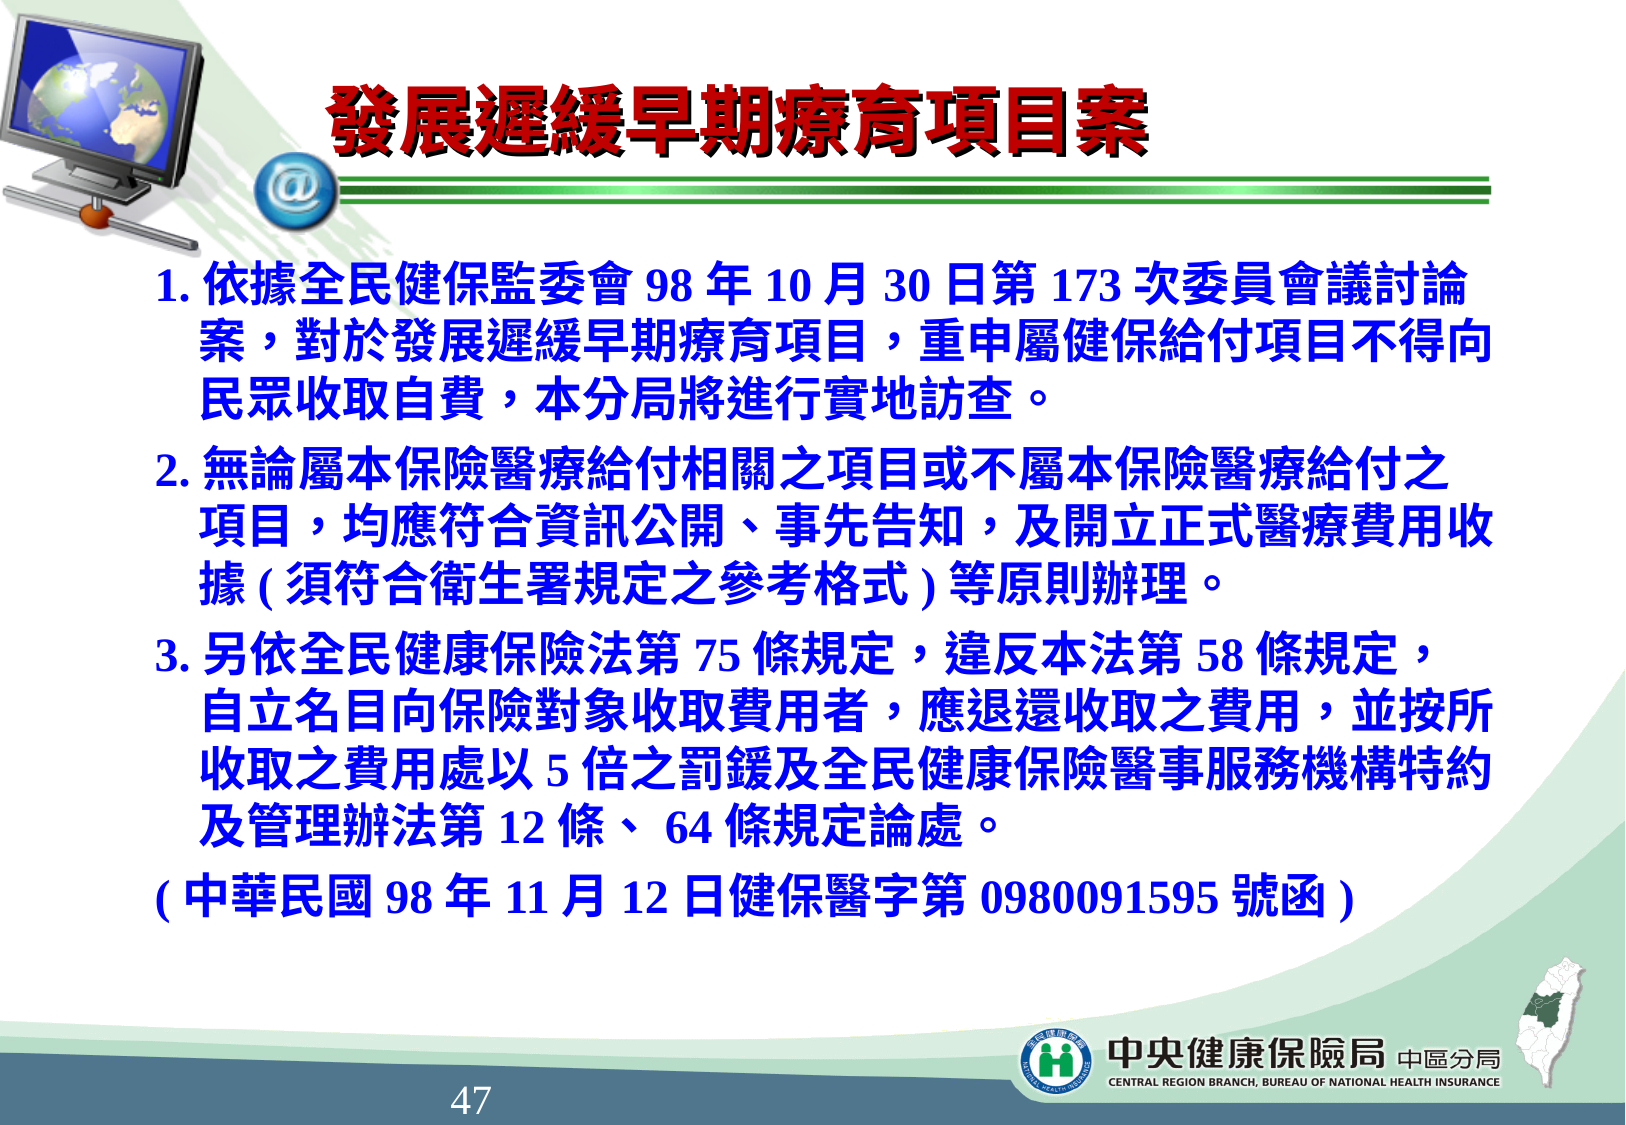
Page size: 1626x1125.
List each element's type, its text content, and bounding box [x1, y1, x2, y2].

text_box [435, 1065, 815, 1125]
title 發展遲緩早期療育項目案 [308, 23, 1352, 211]
text_box 1.依據全民健保監委會98年10月30日第173次委員會議討論案，對於發展遲緩早期療育項目，重申屬健保給付項目不得向民眾收取自費，本分局將進行實地訪查。 2.無論屬本保險醫療給付相關之項目或不屬本保險醫療給付之項目，均應符合資訊公開、事先告知，及開立正式醫療費用收據(須符合衛生署規定之參考格式)等原則辦理。 3.另依全民健康保險法第75條規定，違反本法第58條規定，自立名目向保險對象收取費用者，應退還收取之費用，並按所收取之費用處以5倍之罰鍰及全民健康保險醫事服務機構特約及管理辦法第12條、64條規定論處。 (中華民國98年11月12日健保醫字第0980091595號函) [140, 246, 1511, 931]
